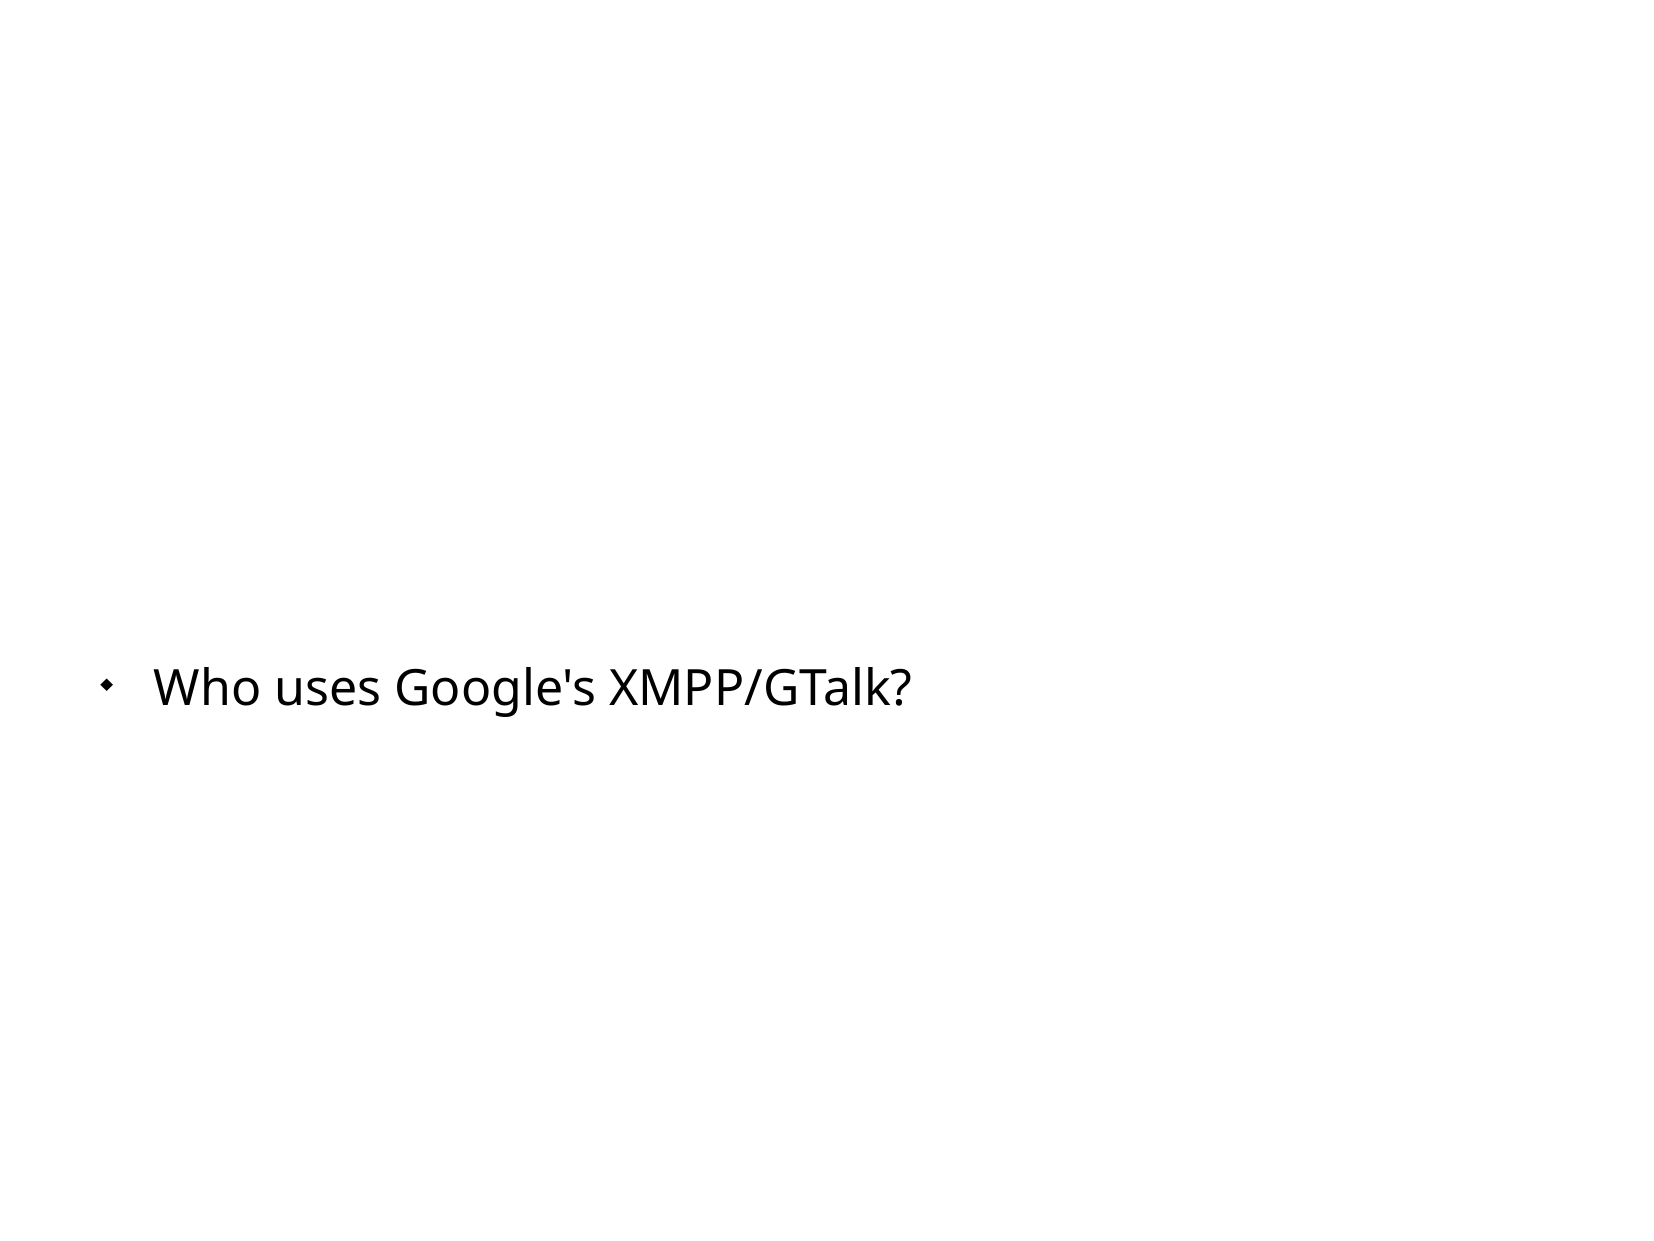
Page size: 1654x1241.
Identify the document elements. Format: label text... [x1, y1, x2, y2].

list Who uses Google's XMPP/GTalk? [82, 290, 1538, 1010]
